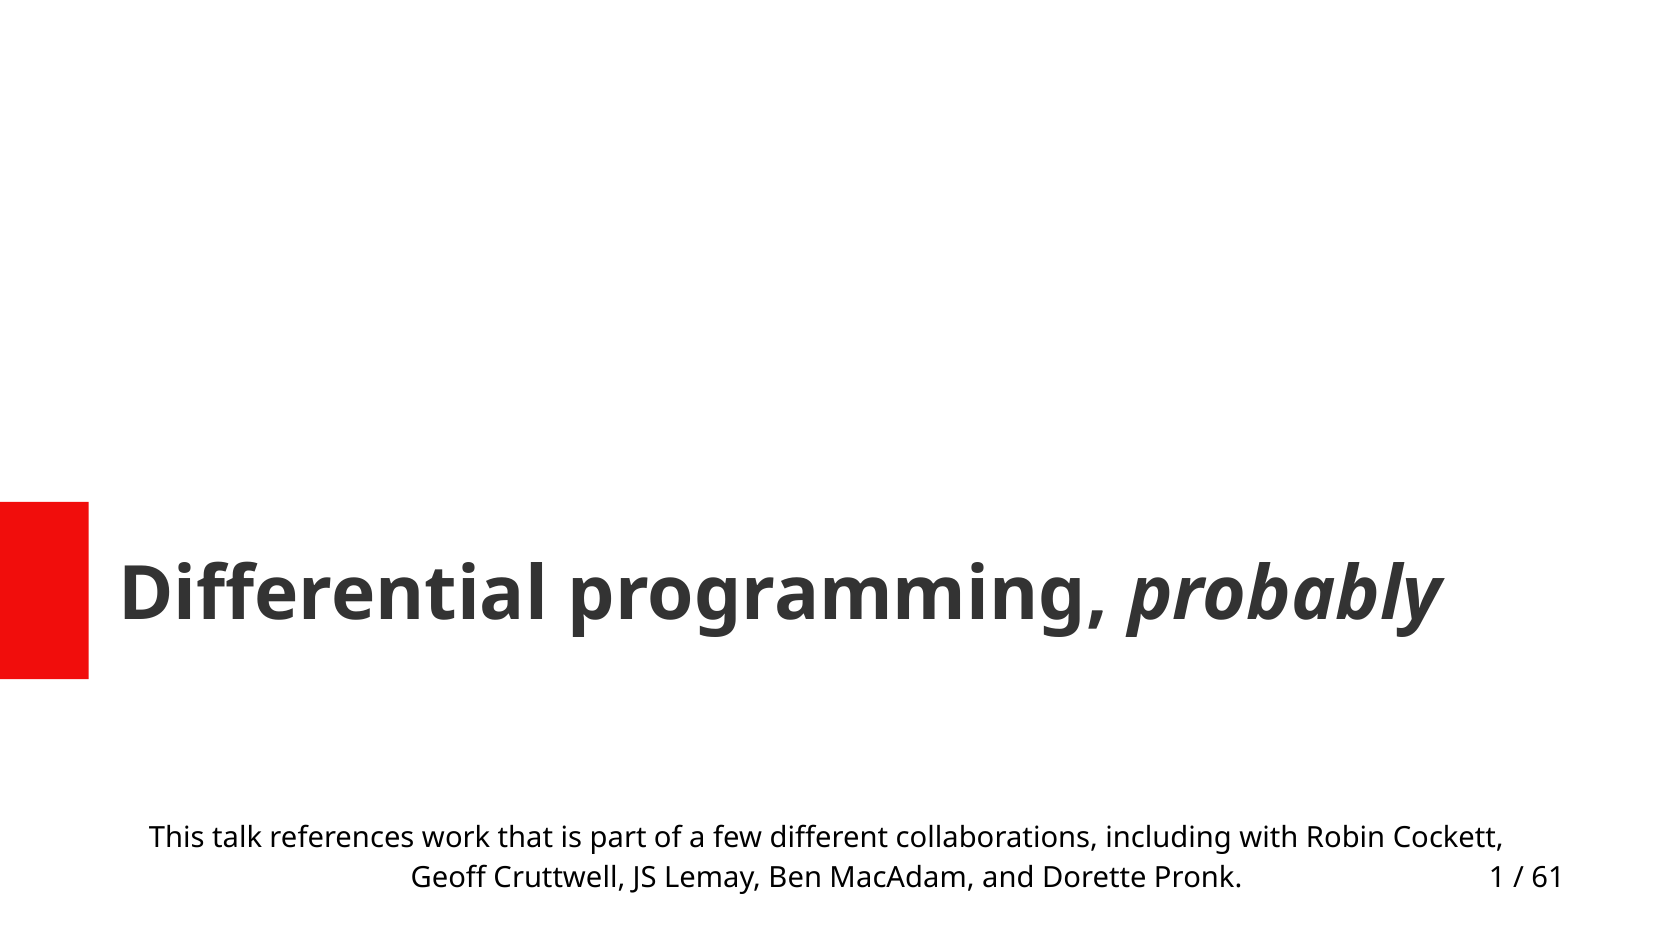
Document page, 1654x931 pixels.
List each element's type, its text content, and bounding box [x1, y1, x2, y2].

subtitle This talk references work that is part of a few different collaborations, including with Robin Cockett, Geoff Cruttwell, JS Lemay, Ben MacAdam, and Dorette Pronk. [118, 797, 1536, 916]
title Differential programming, probably [118, 501, 1536, 680]
